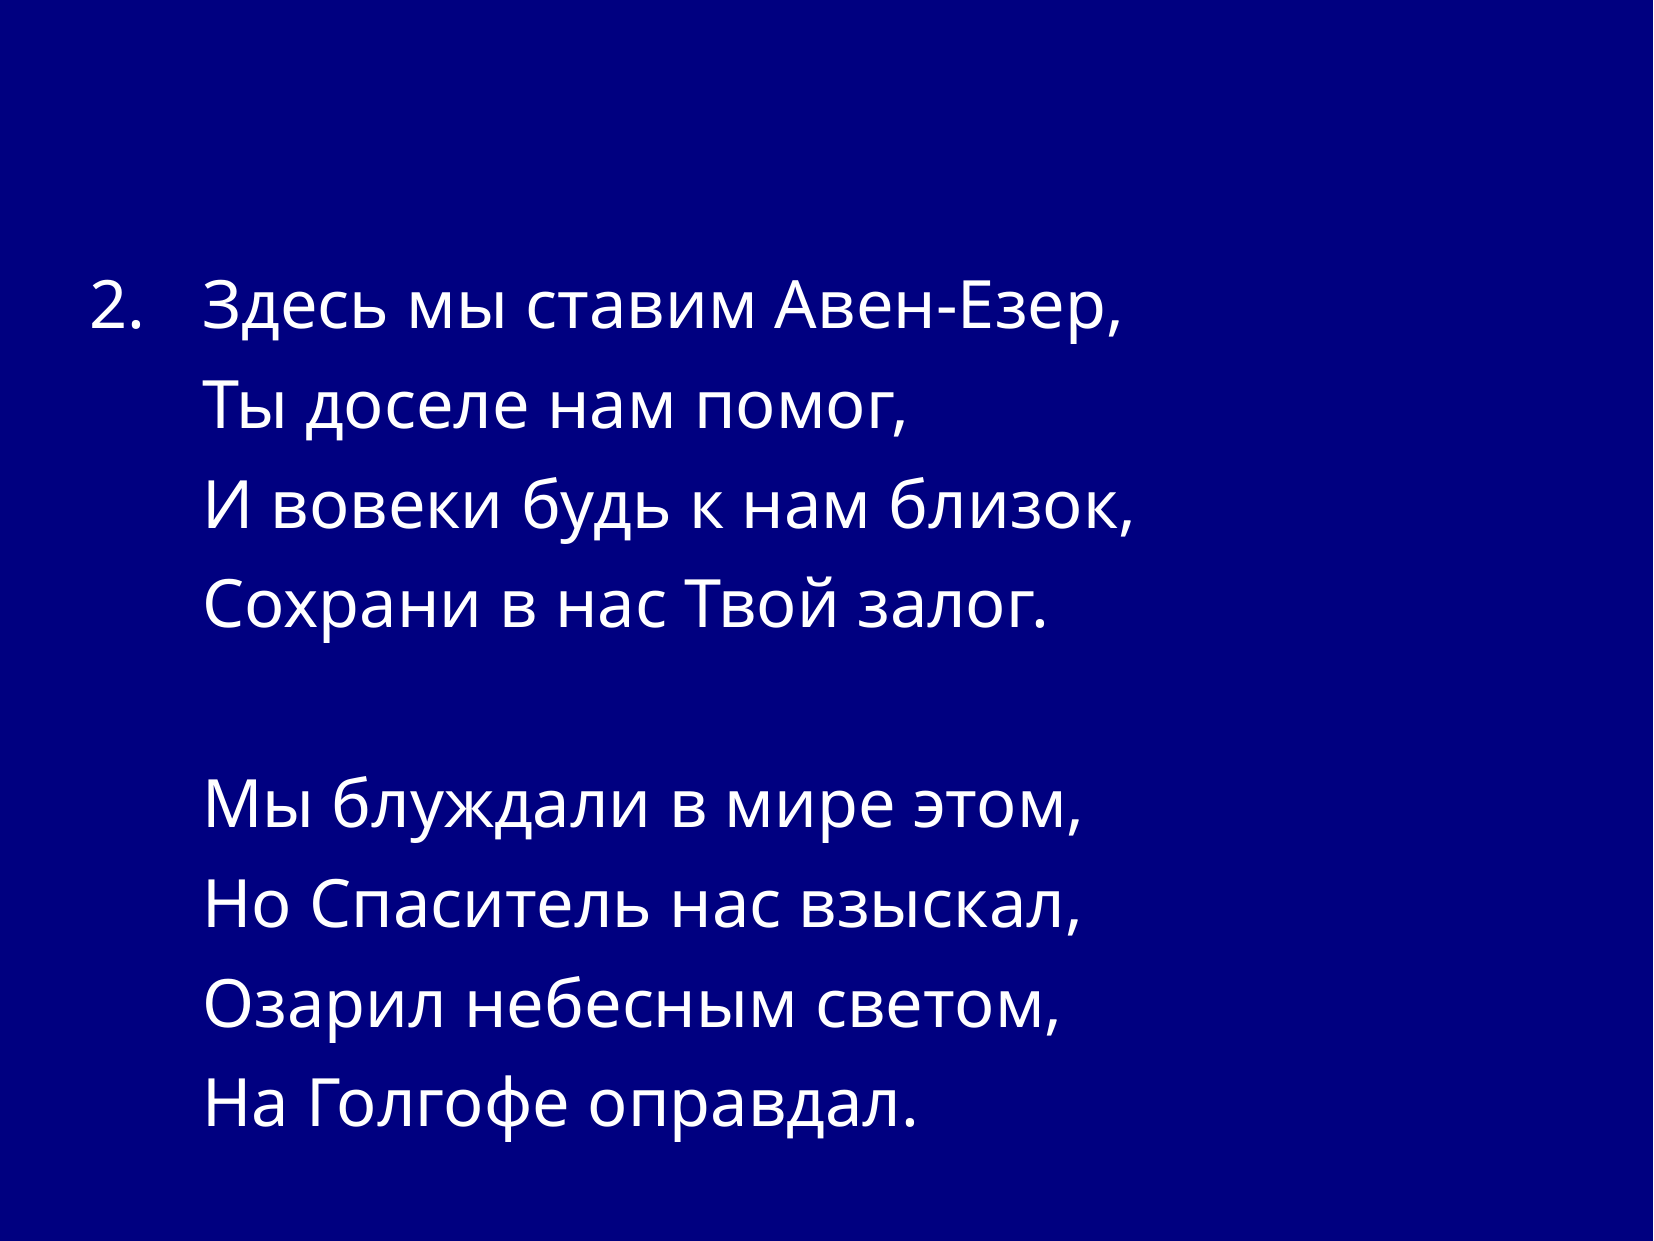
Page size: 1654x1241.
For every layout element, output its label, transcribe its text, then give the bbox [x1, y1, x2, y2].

text_box 2. Здесь мы ставим Авен-Езер, Ты доселе нам помог, И вовеки будь к нам близок, Сохрани в нас Твой залог. Мы блуждали в мире этом, Но Спаситель нас взыскал, Озарил небесным светом, На Голгофе оправдал. [75, 150, 1576, 1163]
